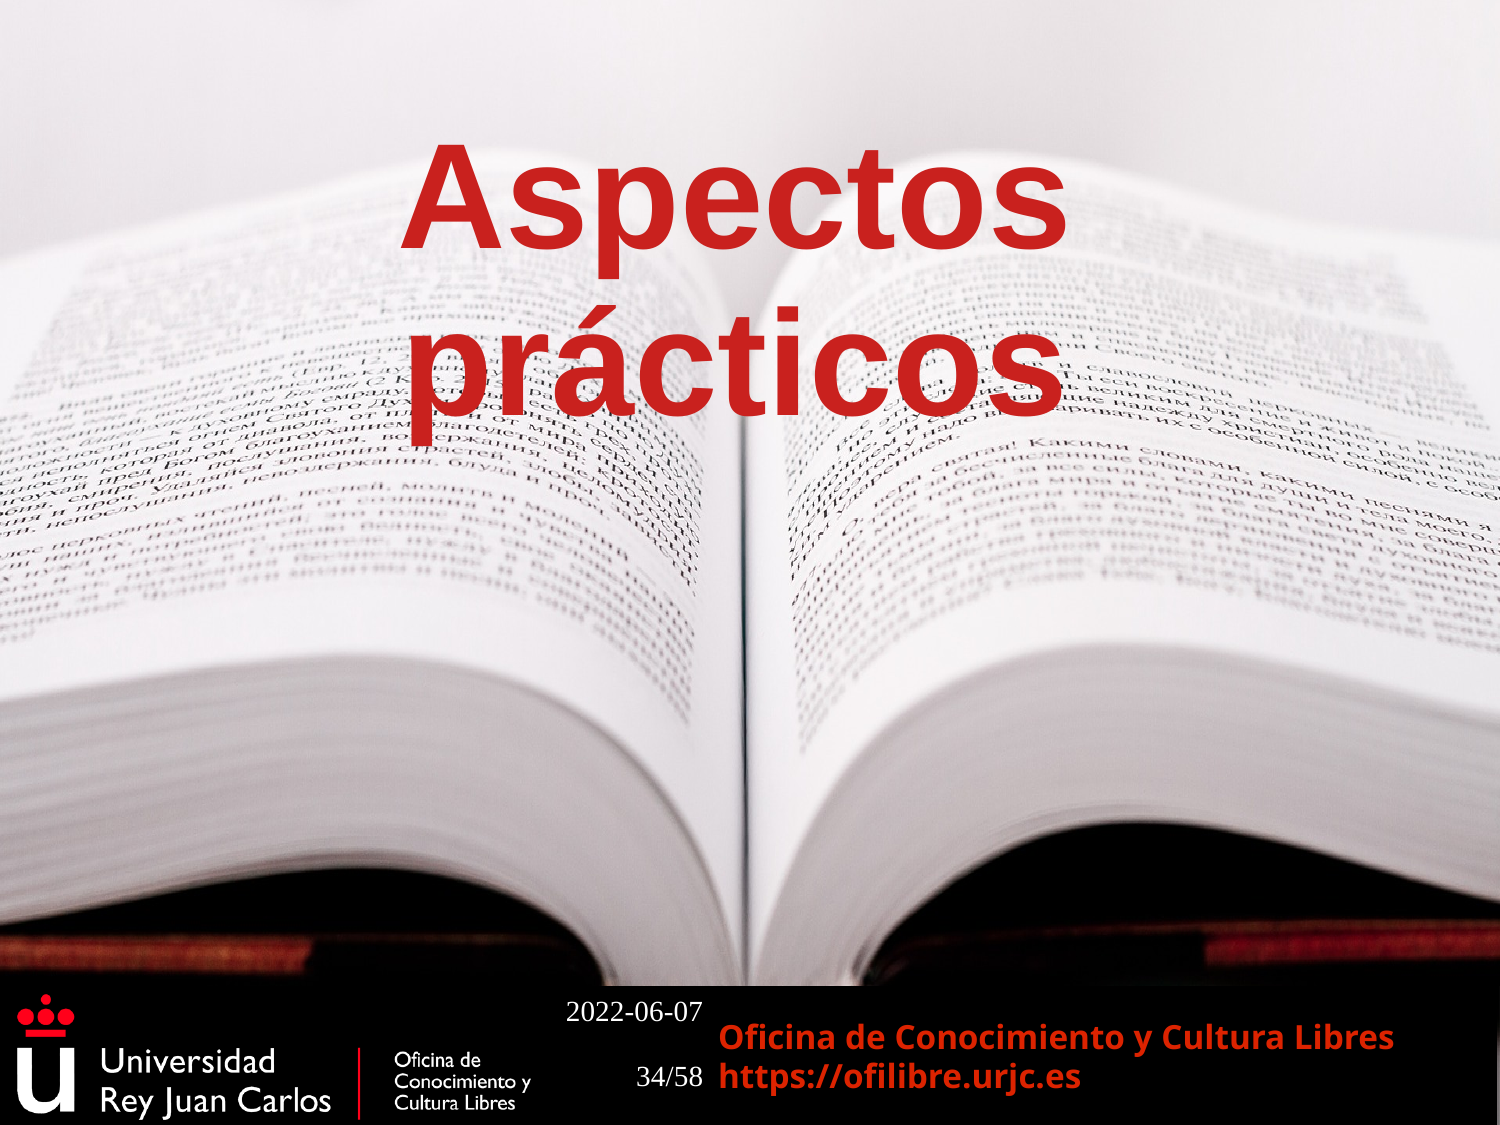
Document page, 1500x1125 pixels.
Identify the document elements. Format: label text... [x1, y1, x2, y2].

picture [0, 0, 1500, 1125]
title [75, 389, 1425, 578]
text_box Aspectos prácticos [120, 104, 1351, 455]
picture [17, 994, 531, 1120]
